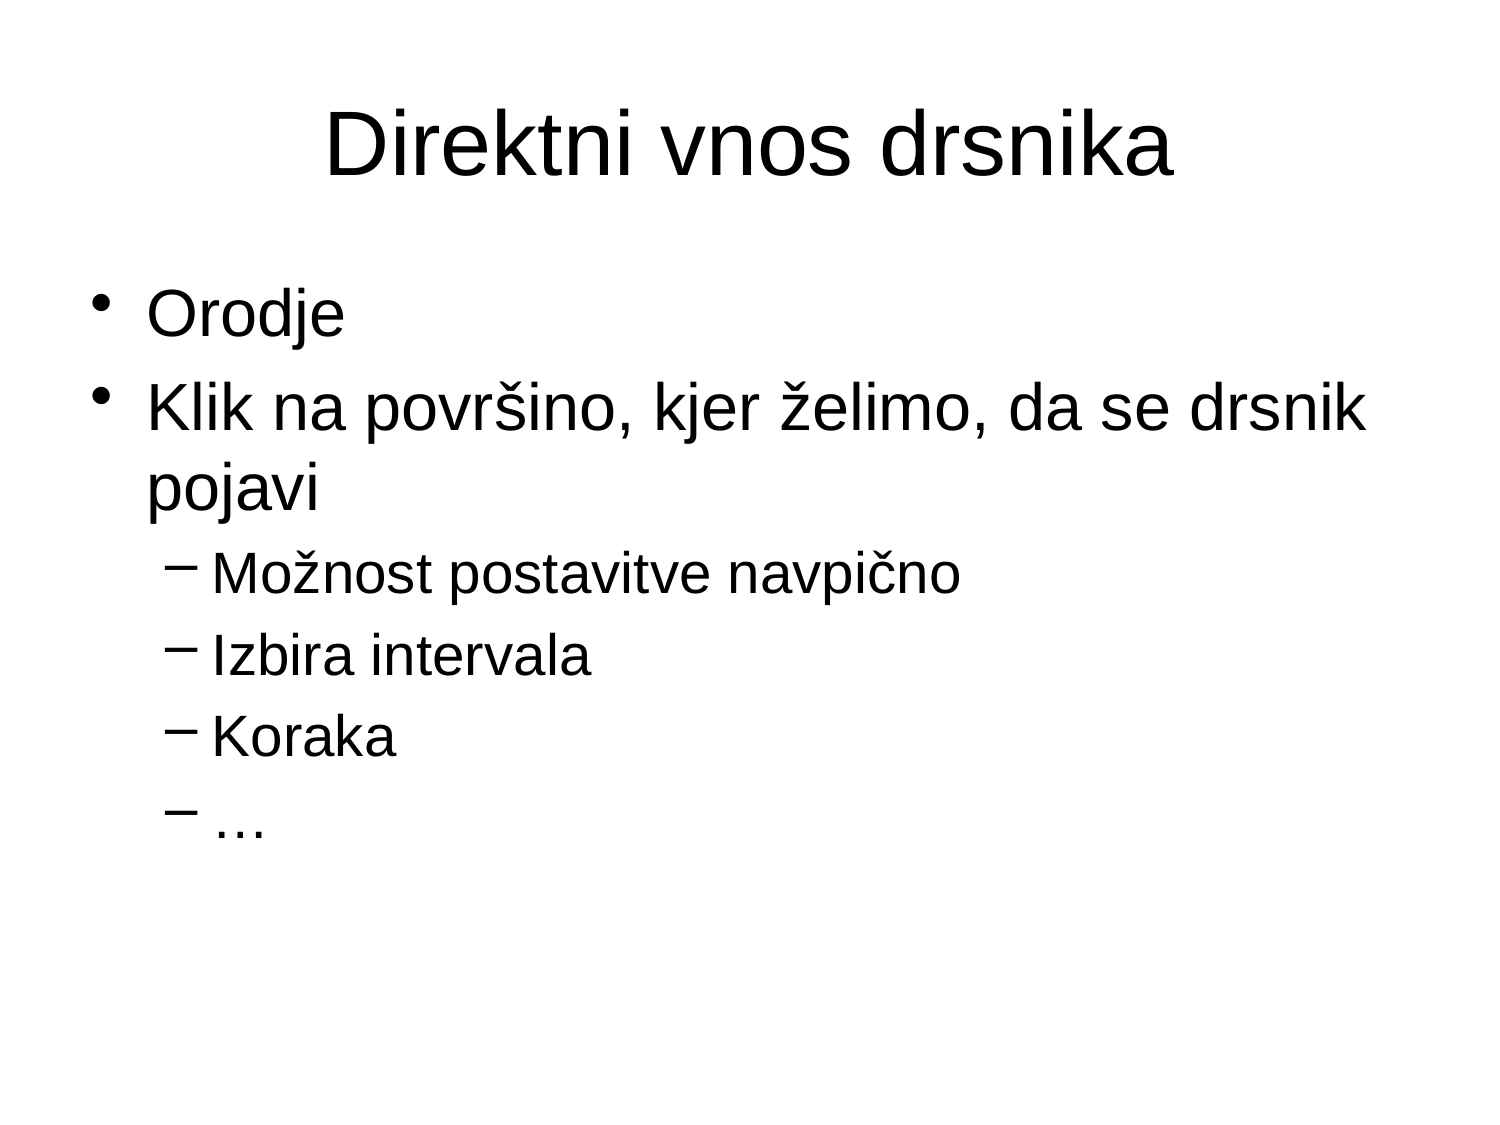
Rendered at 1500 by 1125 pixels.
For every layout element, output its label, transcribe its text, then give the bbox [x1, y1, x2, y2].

list Orodje Klik na površino, kjer želimo, da se drsnik pojavi Možnost postavitve navpično Izbira intervala Koraka … [75, 262, 1425, 1005]
title Direktni vnos drsnika [75, 45, 1425, 233]
